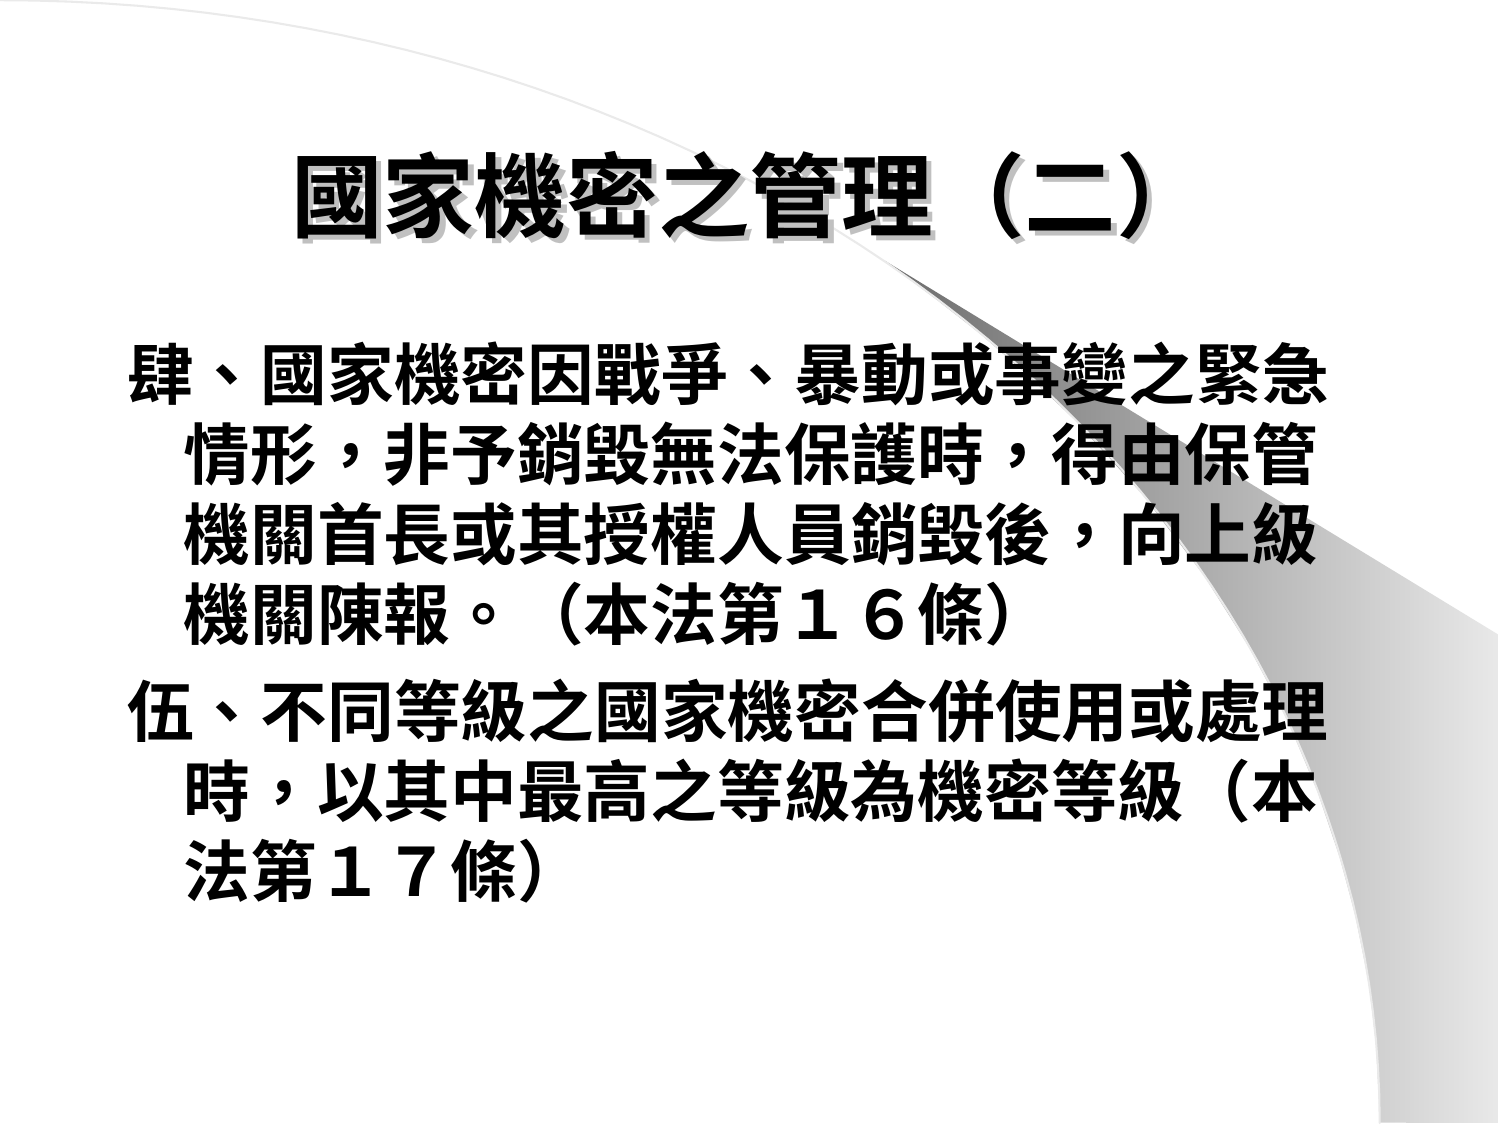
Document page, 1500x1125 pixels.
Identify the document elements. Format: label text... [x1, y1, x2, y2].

list 肆、國家機密因戰爭、暴動或事變之緊急情形，非予銷毀無法保護時，得由保管機關首長或其授權人員銷毀後，向上級機關陳報。（本法第１６條） 伍、不同等級之國家機密合併使用或處理時，以其中最高之等級為機密等級（本法第１７條） [112, 324, 1388, 1000]
title 國家機密之管理（二） [112, 99, 1388, 288]
